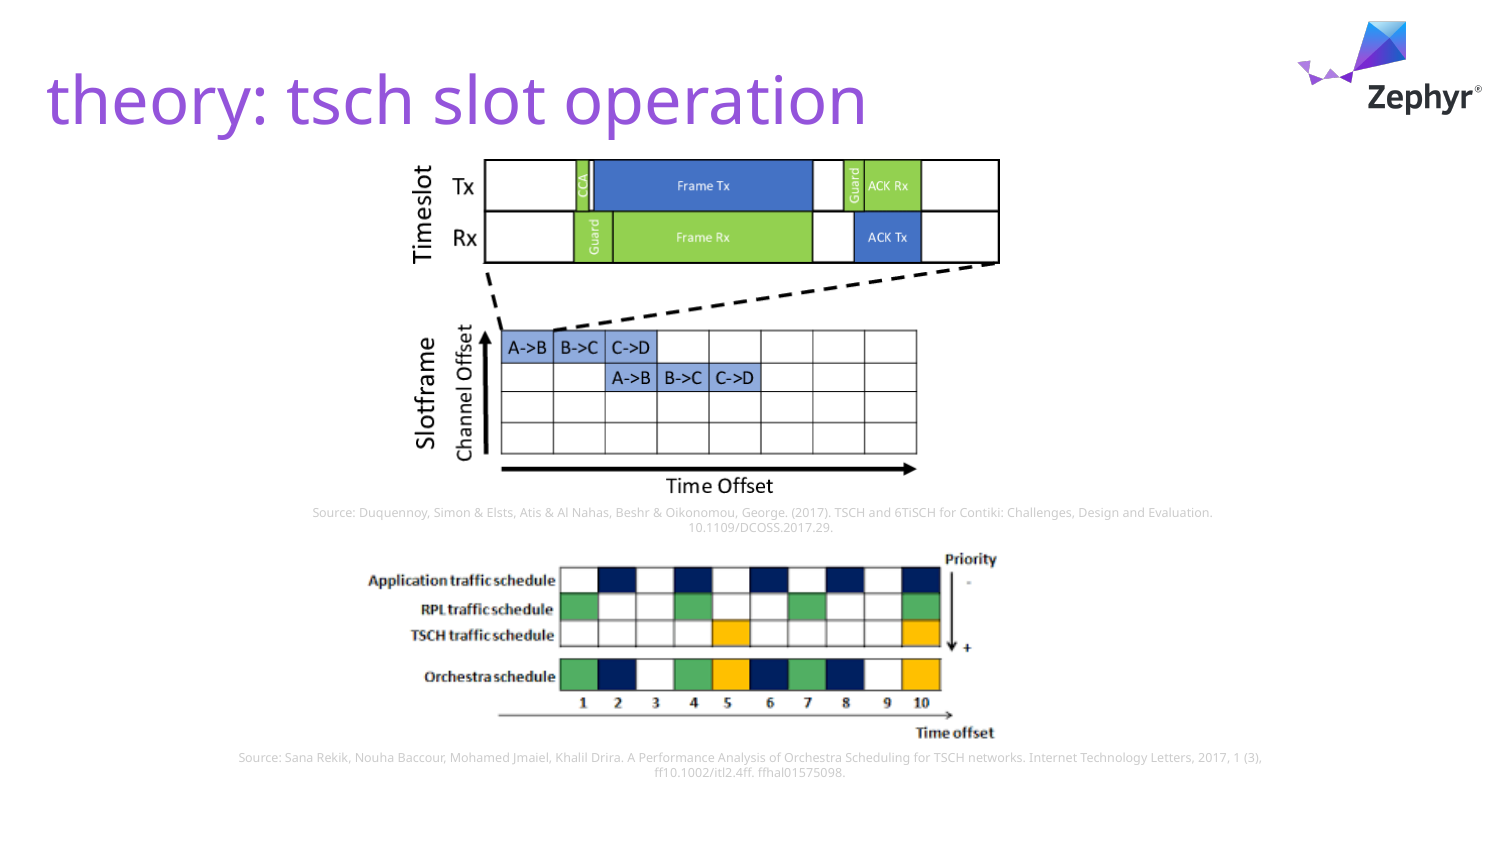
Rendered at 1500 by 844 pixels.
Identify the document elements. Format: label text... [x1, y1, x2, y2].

picture [1294, 15, 1485, 122]
picture [363, 551, 1000, 735]
text_box Source: Duquennoy, Simon & Elsts, Atis & Al Nahas, Beshr & Oikonomou, George. (2017). TSCH and 6TiSCH for Contiki: Challenges, Design and Evaluation. 10.1109/DCOSS.2017.29. [235, 490, 1290, 551]
picture [412, 159, 1000, 490]
text_box Source: Sana Rekik, Nouha Baccour, Mohamed Jmaiel, Khalil Drira. A Performance Analysis of Orchestra Scheduling for TSCH networks. Internet Technology Letters, 2017, 1 (3), ff10.1002/itl2.4ff. ffhal01575098. [222, 735, 1278, 796]
title theory: tsch slot operation [31, 38, 1382, 145]
